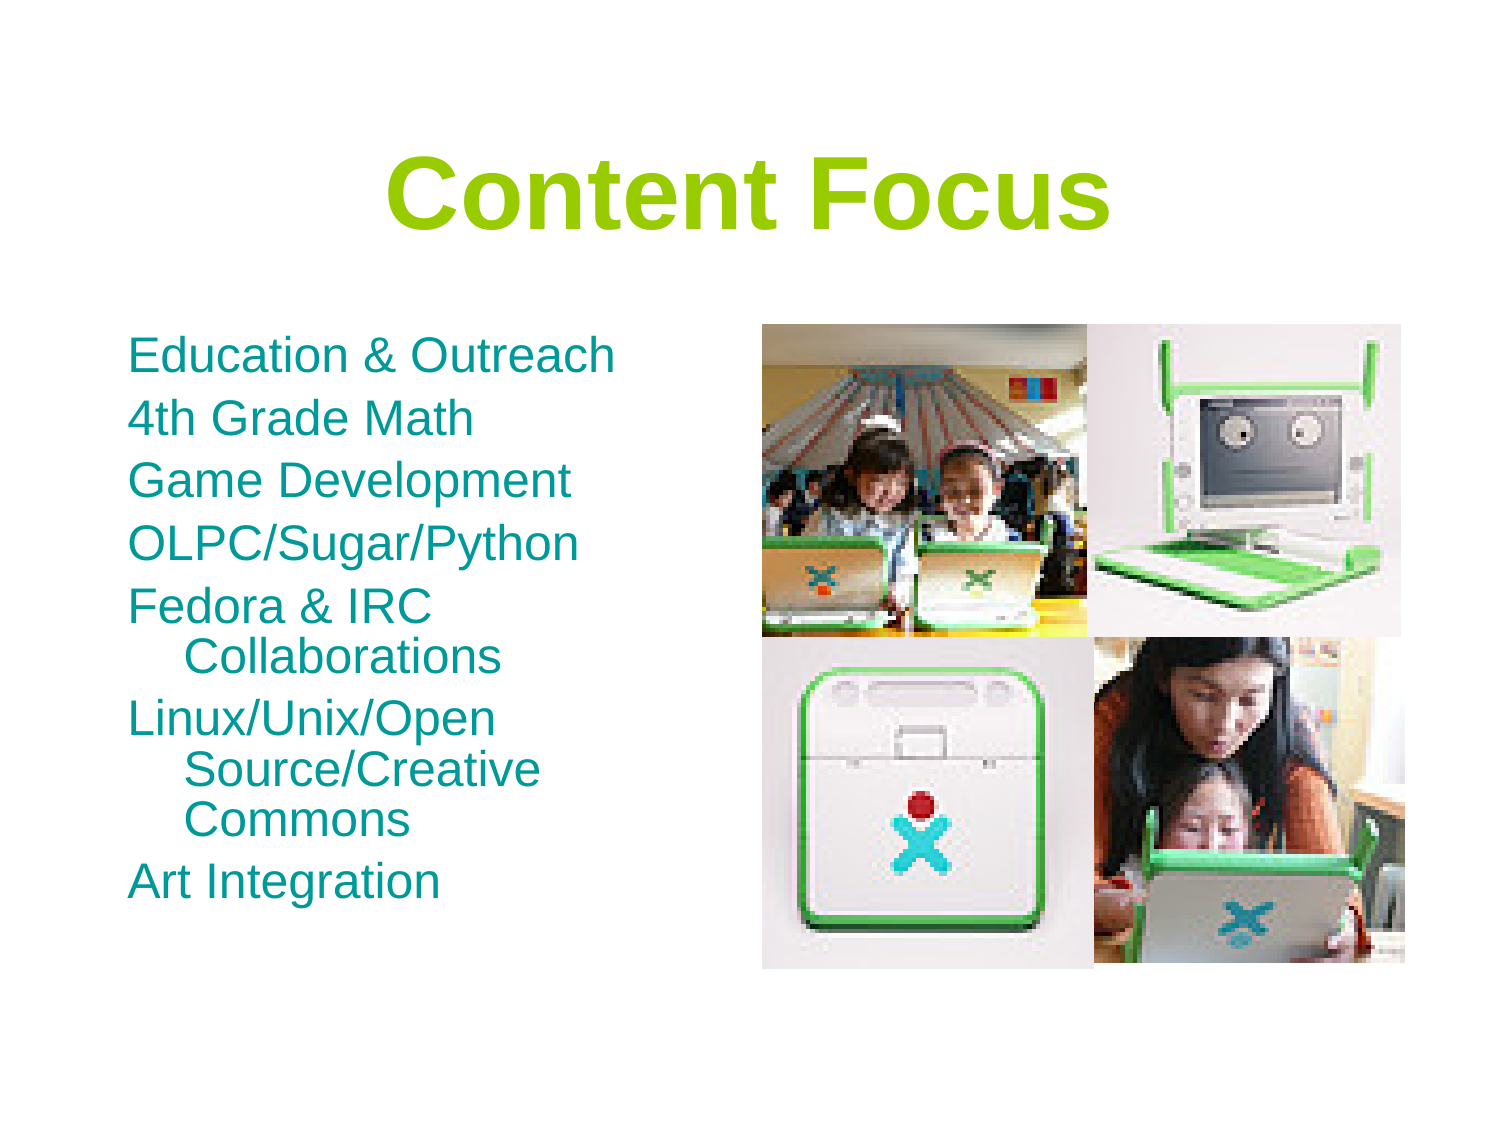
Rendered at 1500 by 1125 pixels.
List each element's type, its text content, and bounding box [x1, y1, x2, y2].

title Content Focus [112, 99, 1388, 288]
list Education & Outreach 4th Grade Math Game Development OLPC/Sugar/Python Fedora & IRC Collaborations Linux/Unix/Open Source/Creative Commons Art Integration [112, 324, 738, 1001]
picture [762, 324, 1405, 969]
